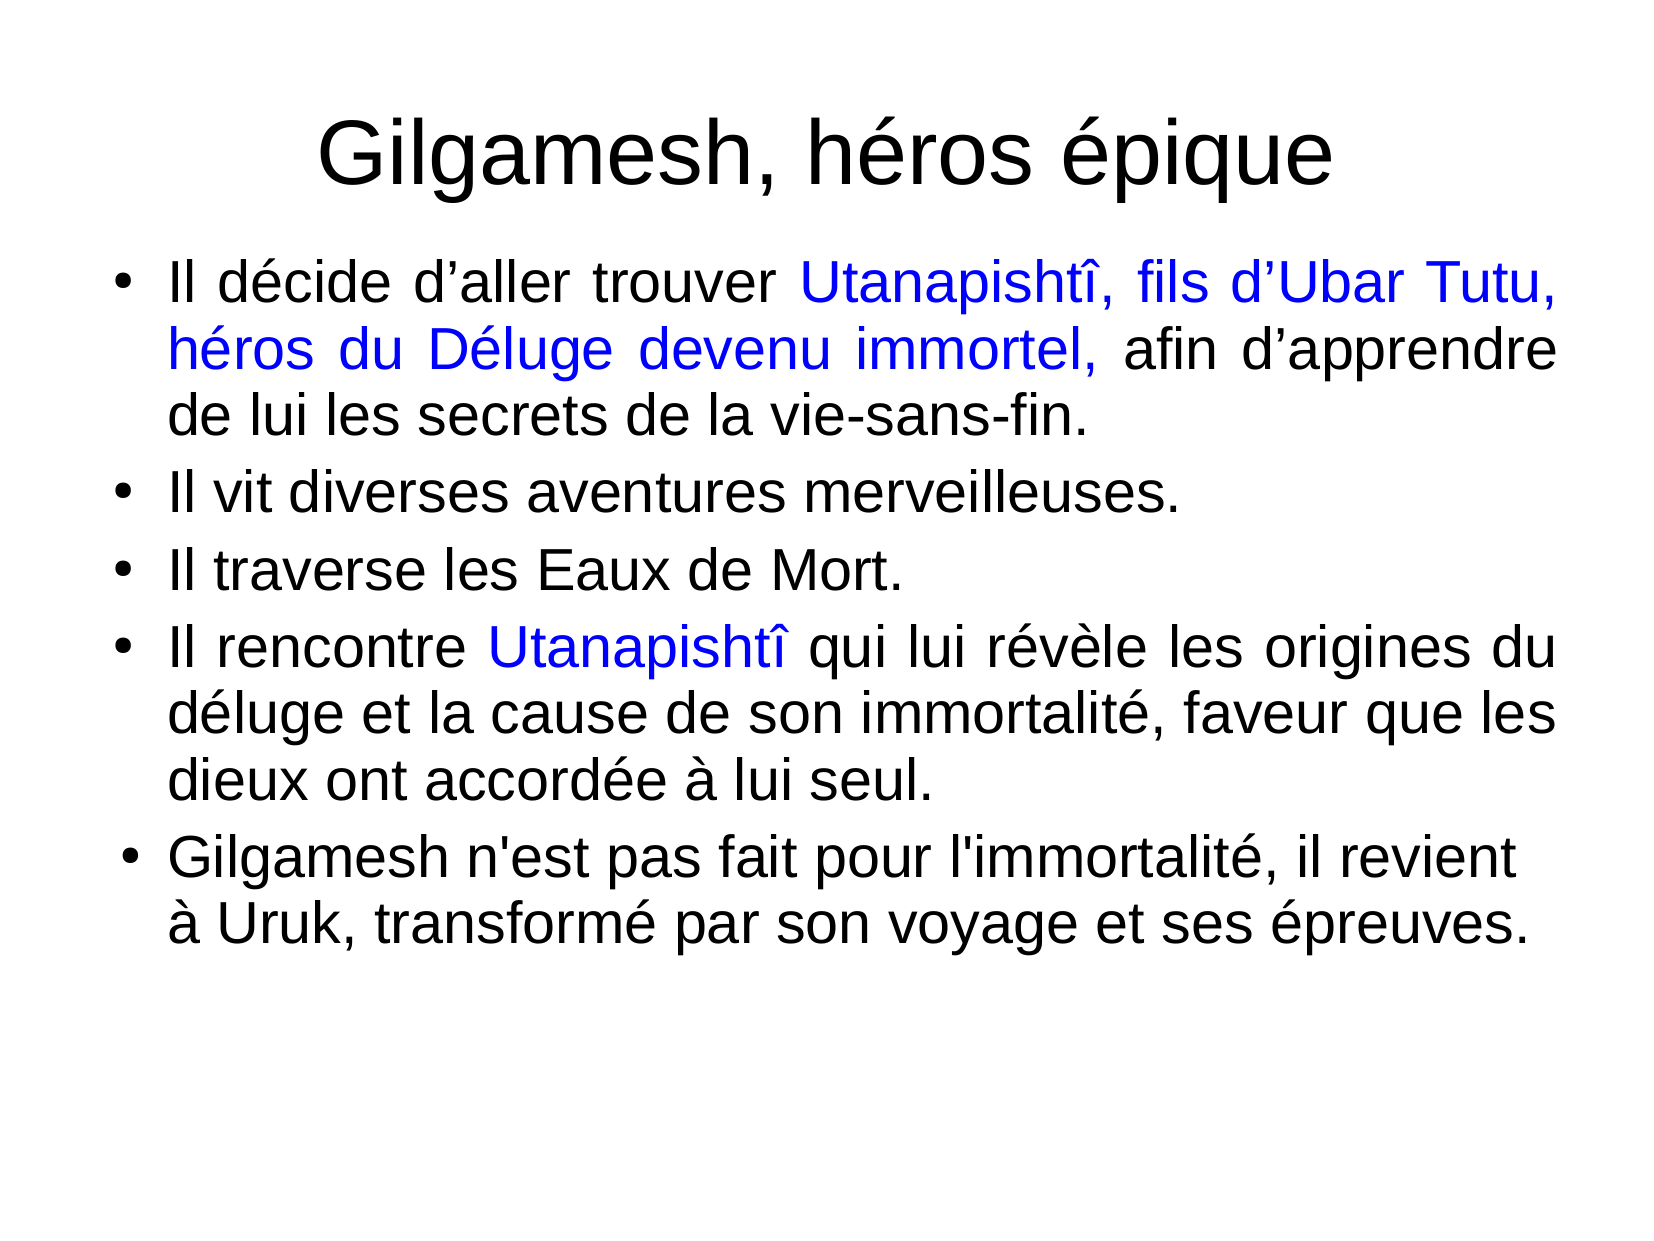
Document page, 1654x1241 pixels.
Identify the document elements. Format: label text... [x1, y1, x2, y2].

list Il décide d’aller trouver Utanapishtî, fils d’Ubar Tutu, héros du Déluge devenu immortel, afin d’apprendre de lui les secrets de la vie-sans-fin. Il vit diverses aventures merveilleuses. Il traverse les Eaux de Mort. Il rencontre Utanapishtî qui lui révèle les origines du déluge et la cause de son immortalité, faveur que les dieux ont accordée à lui seul. Gilgamesh n'est pas fait pour l'immortalité, il revient à Uruk, transformé par son voyage et ses épreuves. [103, 249, 1560, 969]
title Gilgamesh, héros épique [82, 49, 1571, 257]
